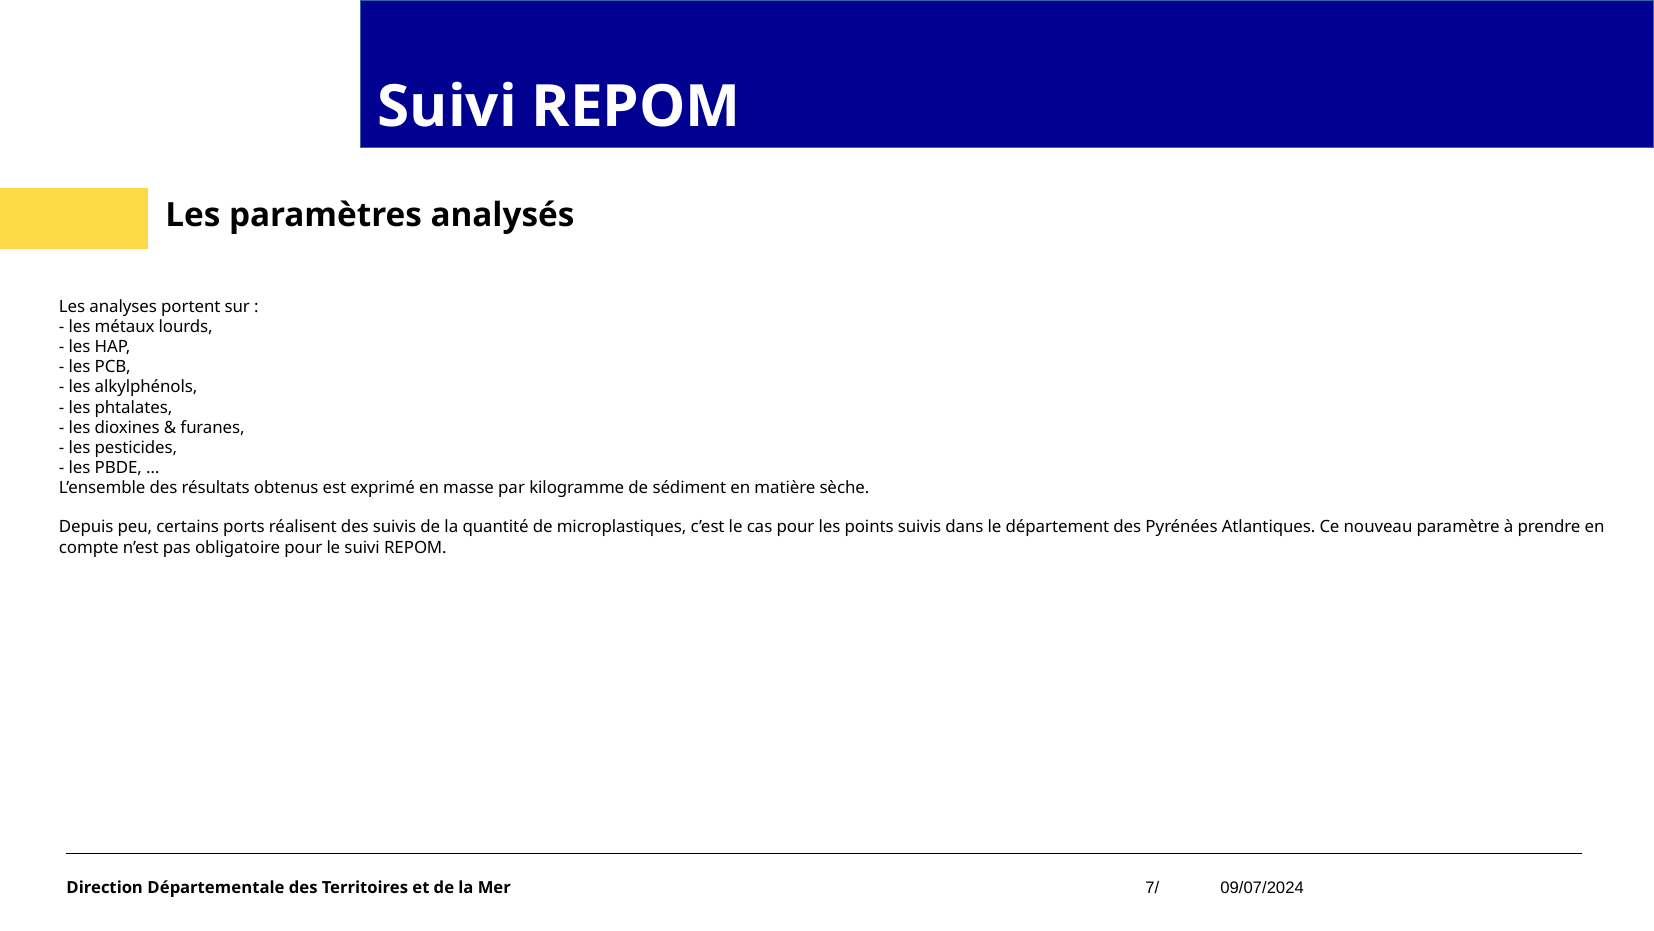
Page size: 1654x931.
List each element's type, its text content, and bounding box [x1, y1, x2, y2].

text_box [0, 188, 148, 249]
title Suivi REPOM [377, 25, 1625, 181]
list Les analyses portent sur : - les métaux lourds, - les HAP, - les PCB, - les alkylphénols, - les phtalates, - les dioxines & furanes, - les pesticides, - les PBDE, … L’ensemble des résultats obtenus est exprimé en masse par kilogramme de sédiment en matière sèche. Depuis peu, certains ports réalisent des suivis de la quantité de microplastiques, c’est le cas pour les points suivis dans le département des Pyrénées Atlantiques. Ce nouveau paramètre à prendre en compte n’est pas obligatoire pour le suivi REPOM. [59, 295, 1625, 562]
list Les paramètres analysés [165, 193, 945, 237]
text_box [360, 0, 1654, 148]
